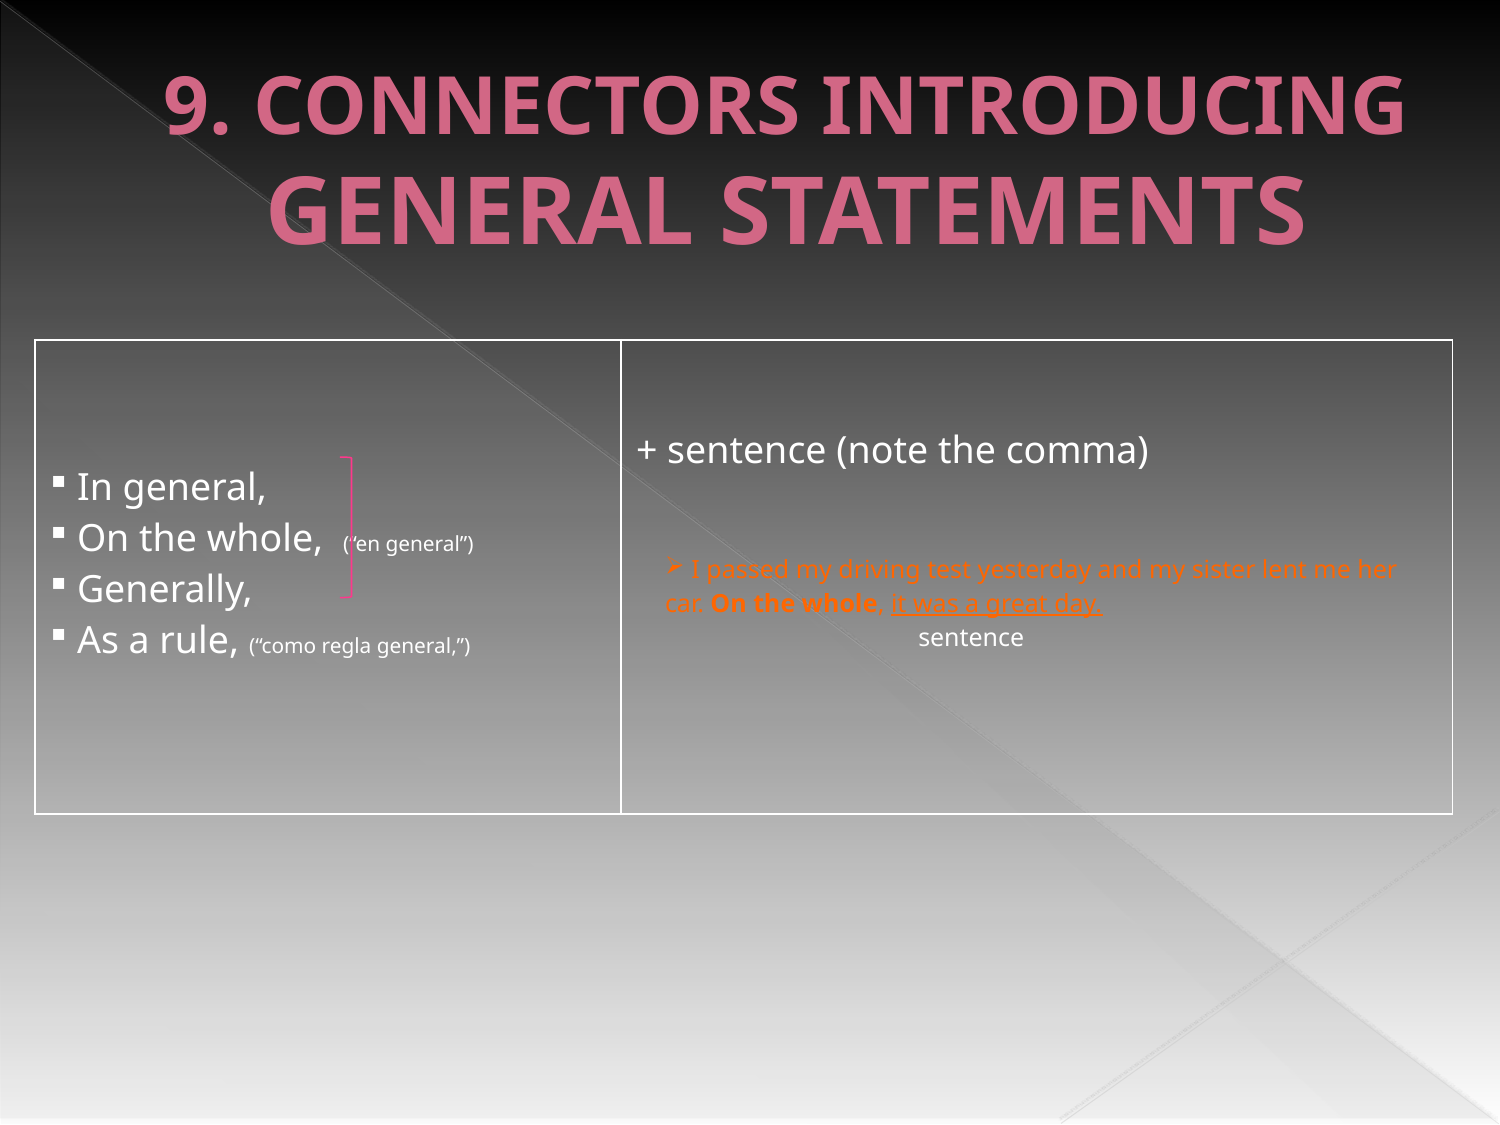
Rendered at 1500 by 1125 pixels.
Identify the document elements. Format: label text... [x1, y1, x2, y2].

table_header + sentence (note the comma) I passed my driving test yesterday and my sister lent me her car. On the whole, it was a great day. sentence [622, 341, 1452, 813]
table_header In general, On the whole, (“en general”) Generally, As a rule, (“como regla general,”) [36, 341, 620, 813]
title 9. CONNECTORS INTRODUCING GENERAL STATEMENTS [75, 43, 1425, 274]
